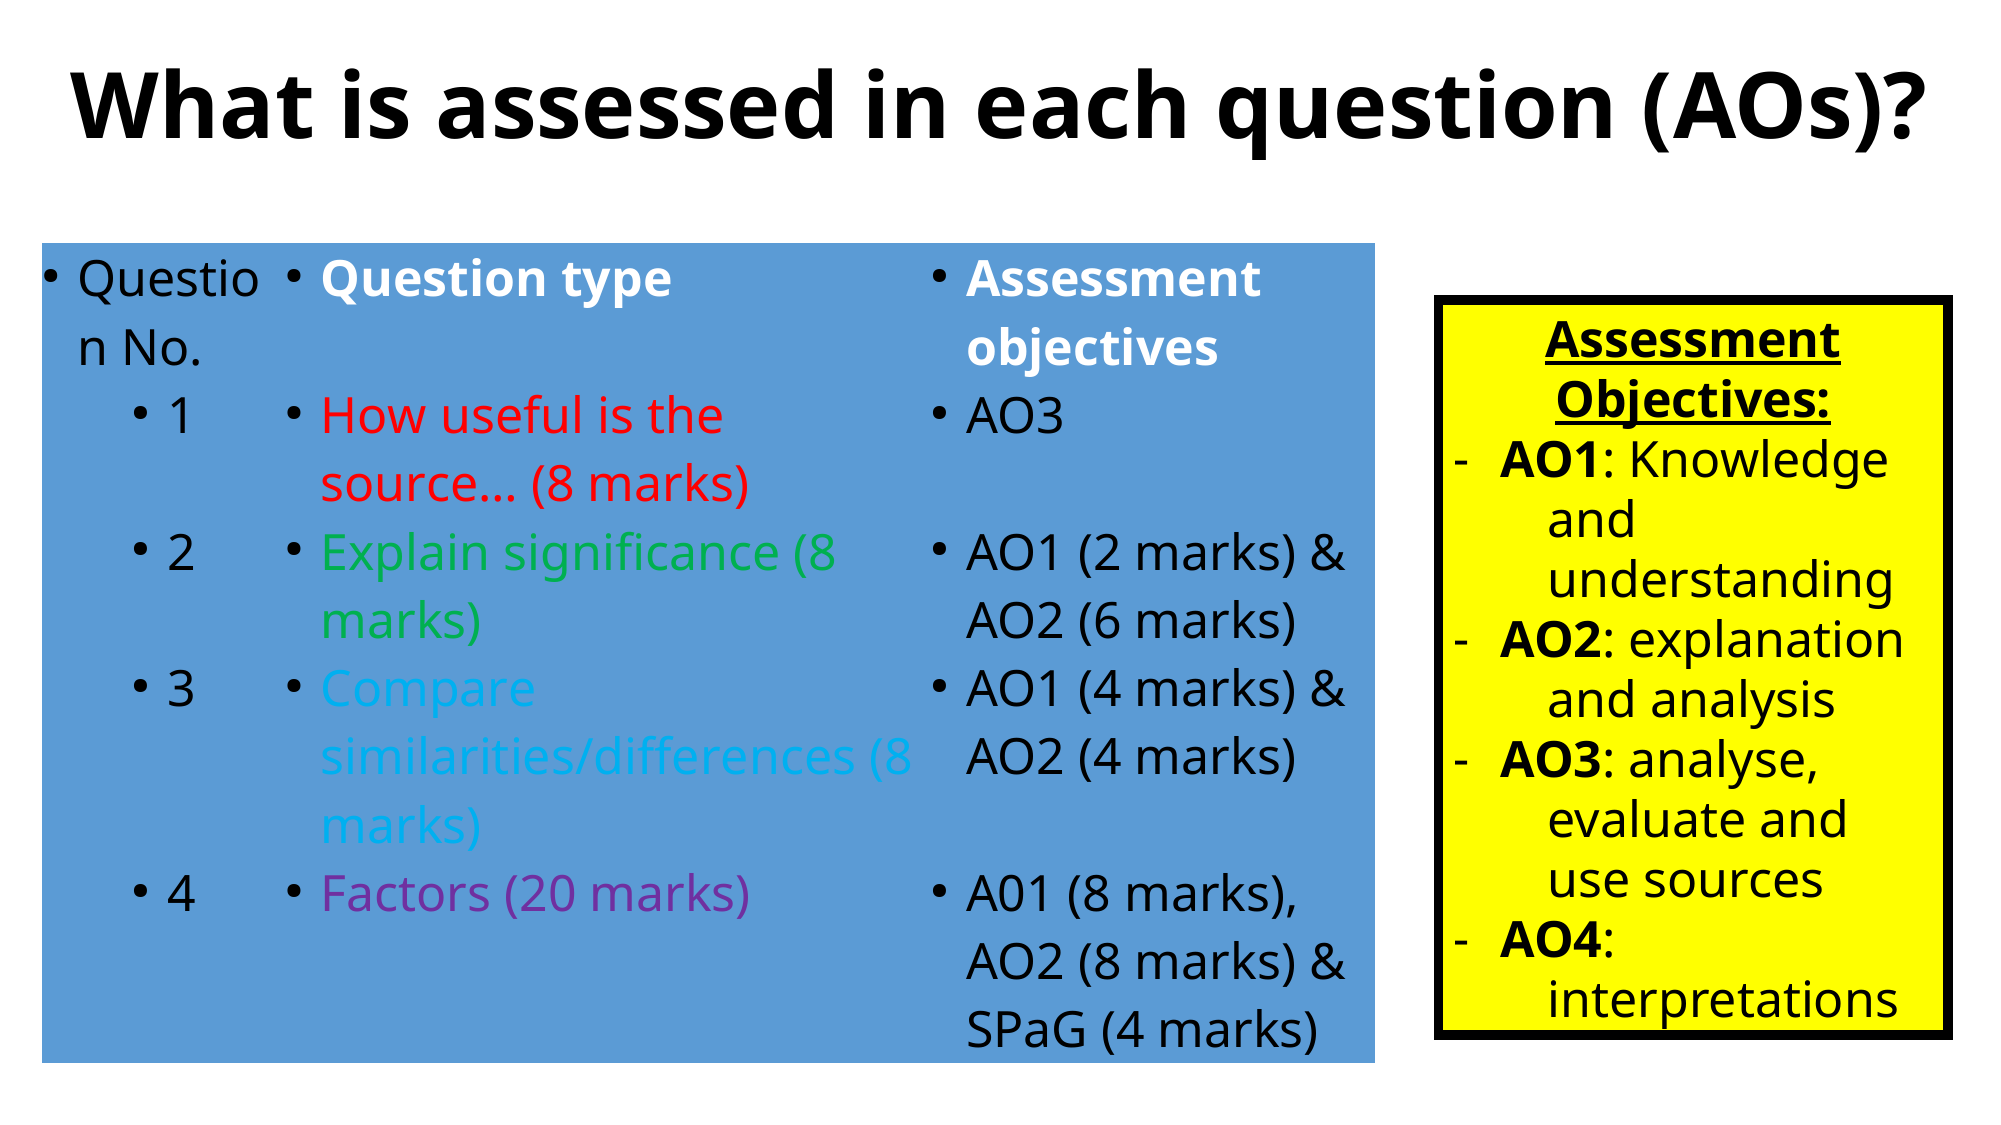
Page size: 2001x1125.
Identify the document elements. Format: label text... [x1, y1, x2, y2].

table_cell Compare similarities/differences (8 marks) [285, 653, 931, 858]
table_cell A01 (8 marks), AO2 (8 marks) & SPaG (4 marks) [931, 858, 1375, 1063]
table_cell 4 [42, 858, 285, 1063]
table_cell Explain significance (8 marks) [285, 516, 931, 653]
table_header Assessment objectives [931, 243, 1375, 380]
table_cell Factors (20 marks) [285, 858, 931, 1063]
table_cell AO3 [931, 380, 1375, 516]
table_header Question type [285, 243, 931, 380]
table_cell 1 [42, 380, 285, 516]
table_cell AO1 (4 marks) & AO2 (4 marks) [931, 653, 1375, 858]
table_cell 3 [42, 653, 285, 858]
table_cell How useful is the source… (8 marks) [285, 380, 931, 516]
title What is assessed in each question (AOs)? [0, 0, 2000, 218]
table_cell 2 [42, 516, 285, 653]
table_cell AO1 (2 marks) & AO2 (6 marks) [931, 516, 1375, 653]
table_header Question No. [42, 243, 285, 380]
text_box Assessment Objectives: AO1: Knowledge and understanding AO2: explanation and analysis AO3: analyse, evaluate and use sources AO4: interpretations [1438, 299, 1948, 982]
